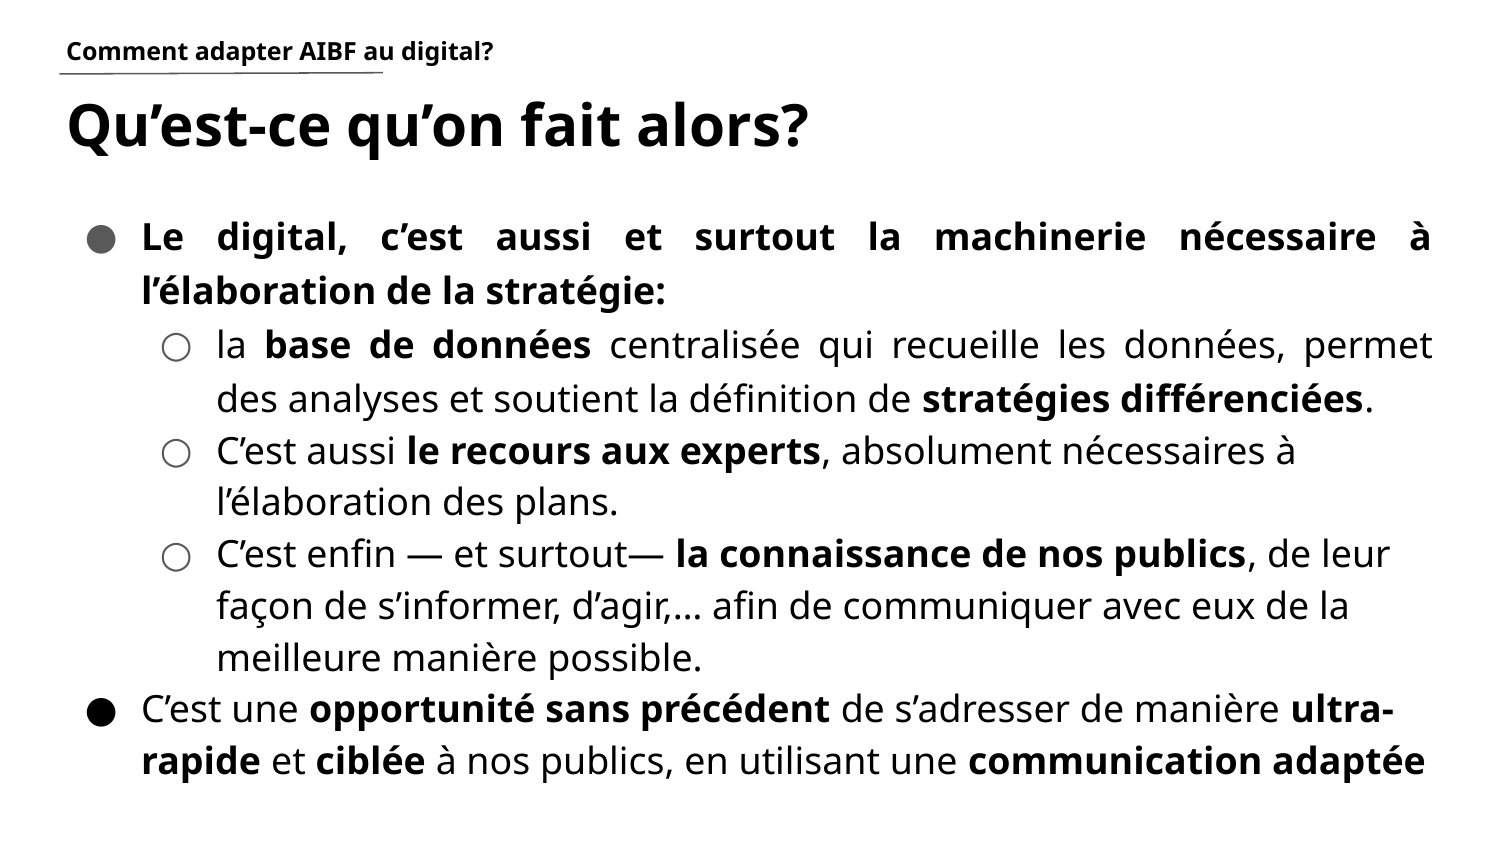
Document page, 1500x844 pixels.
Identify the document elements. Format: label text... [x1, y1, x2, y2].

text_box Comment adapter AIBF au digital? [51, 20, 542, 73]
title Qu’est-ce qu’on fait alors? [51, 72, 1449, 167]
list Le digital, c’est aussi et surtout la machinerie nécessaire à l’élaboration de la stratégie: la base de données centralisée qui recueille les données, permet des analyses et soutient la définition de stratégies différenciées. C’est aussi le recours aux experts, absolument nécessaires à l’élaboration des plans. C’est enfin — et surtout— la connaissance de nos publics, de leur façon de s’informer, d’agir,… afin de communiquer avec eux de la meilleure manière possible. C’est une opportunité sans précédent de s’adresser de manière ultra-rapide et ciblée à nos publics, en utilisant une communication adaptée [51, 189, 1449, 750]
